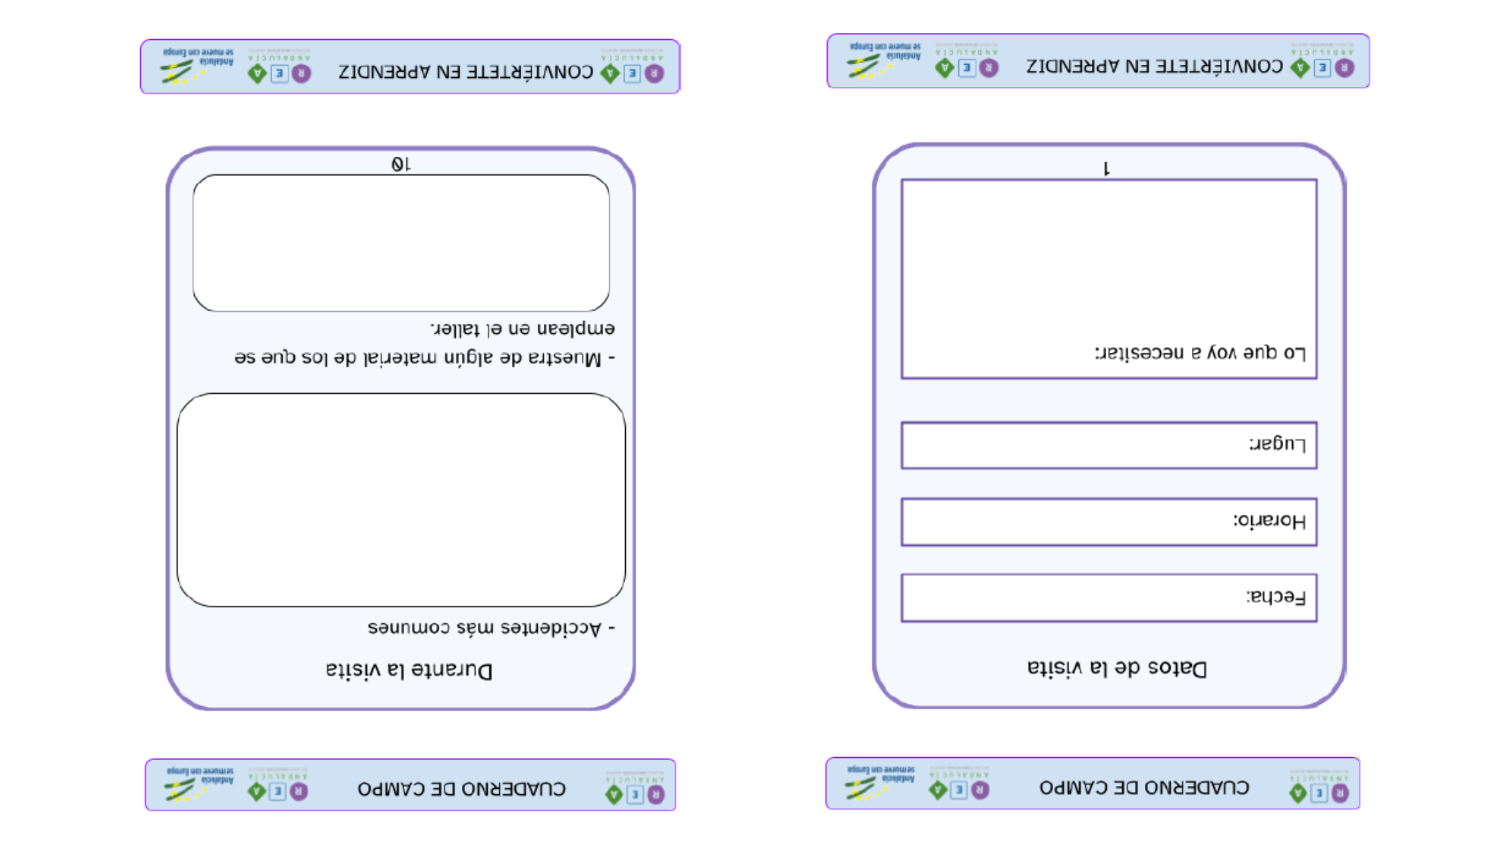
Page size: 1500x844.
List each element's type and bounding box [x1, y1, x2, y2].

picture [816, 25, 1378, 819]
picture [126, 25, 684, 819]
